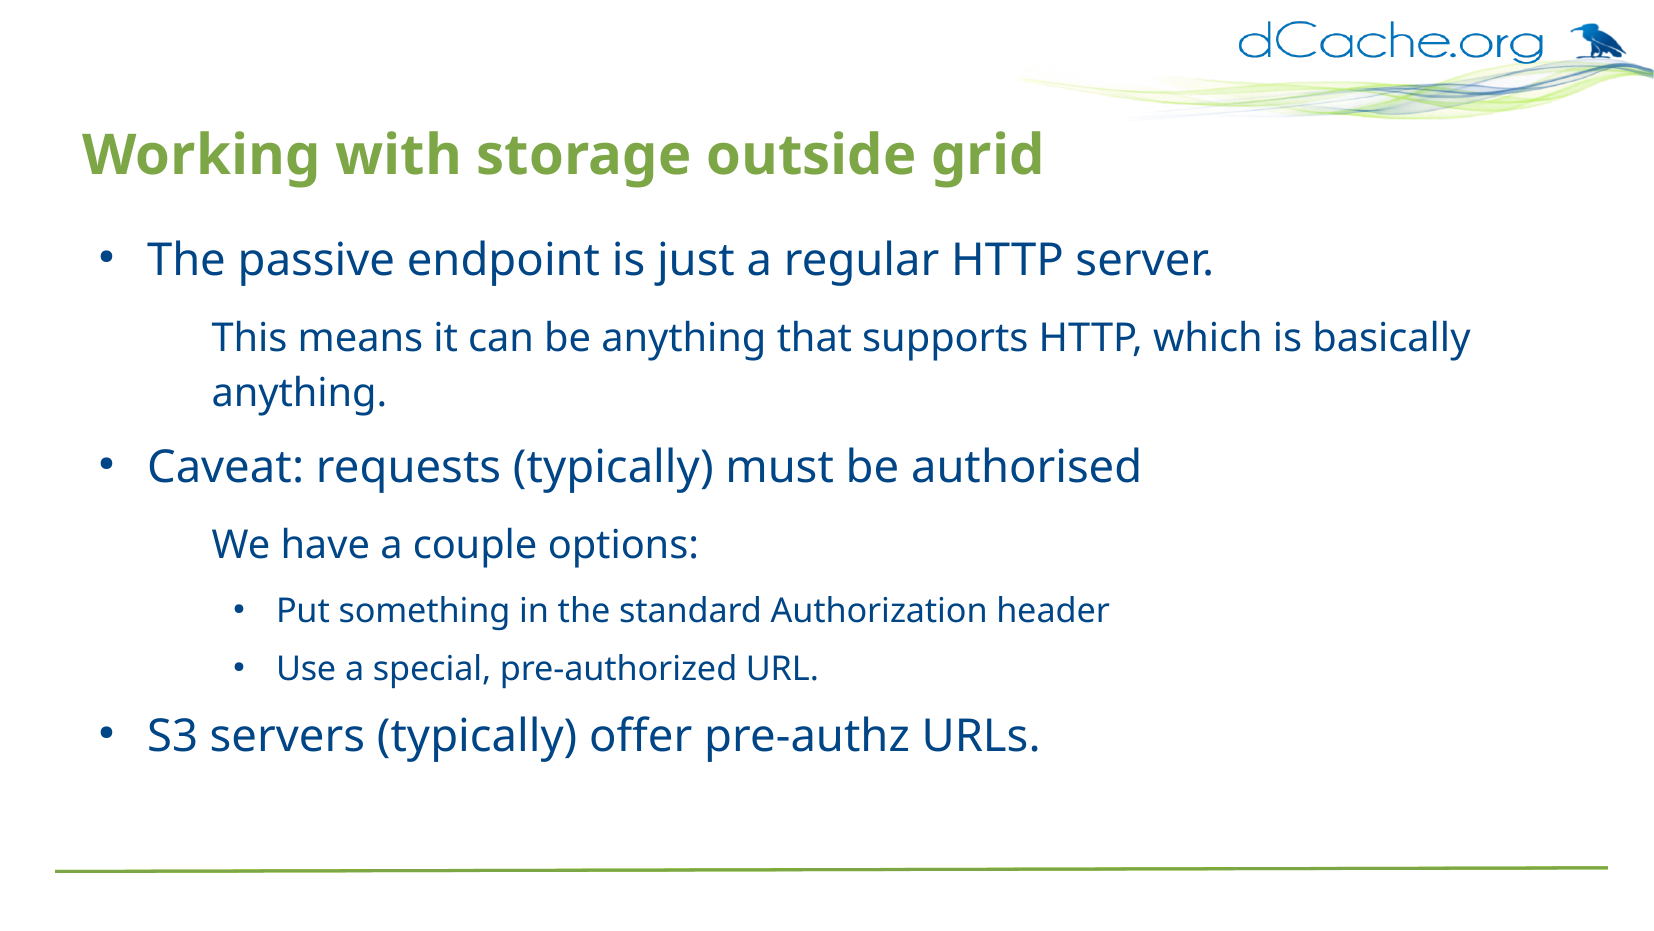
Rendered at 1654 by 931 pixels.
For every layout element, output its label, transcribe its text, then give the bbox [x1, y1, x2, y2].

picture [956, 12, 1654, 127]
list The passive endpoint is just a regular HTTP server. This means it can be anything that supports HTTP, which is basically anything. Caveat: requests (typically) must be authorised We have a couple options: Put something in the standard Authorization header Use a special, pre-authorized URL. S3 servers (typically) offer pre-authz URLs. [82, 227, 1571, 767]
title Working with storage outside grid [82, 116, 1605, 189]
